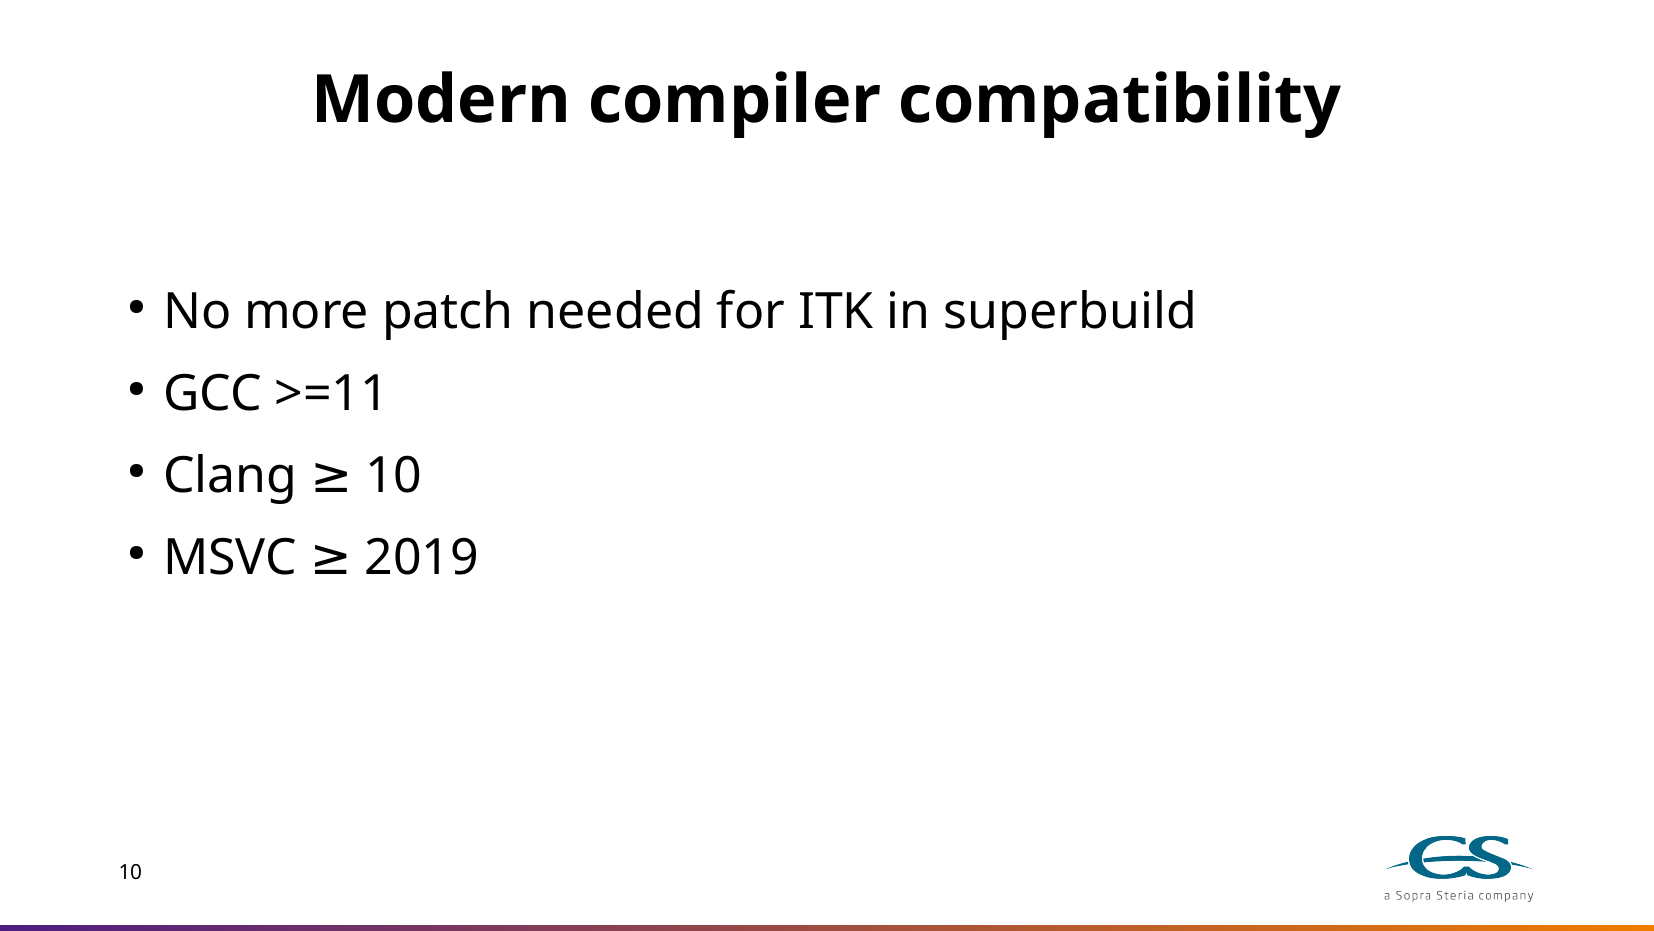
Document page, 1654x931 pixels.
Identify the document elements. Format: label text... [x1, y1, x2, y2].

title Modern compiler compatibility [59, 24, 1595, 168]
list No more patch needed for ITK in superbuild GCC >=11 Clang ≥ 10 MSVC ≥ 2019 [127, 278, 1543, 456]
picture [1363, 814, 1555, 921]
